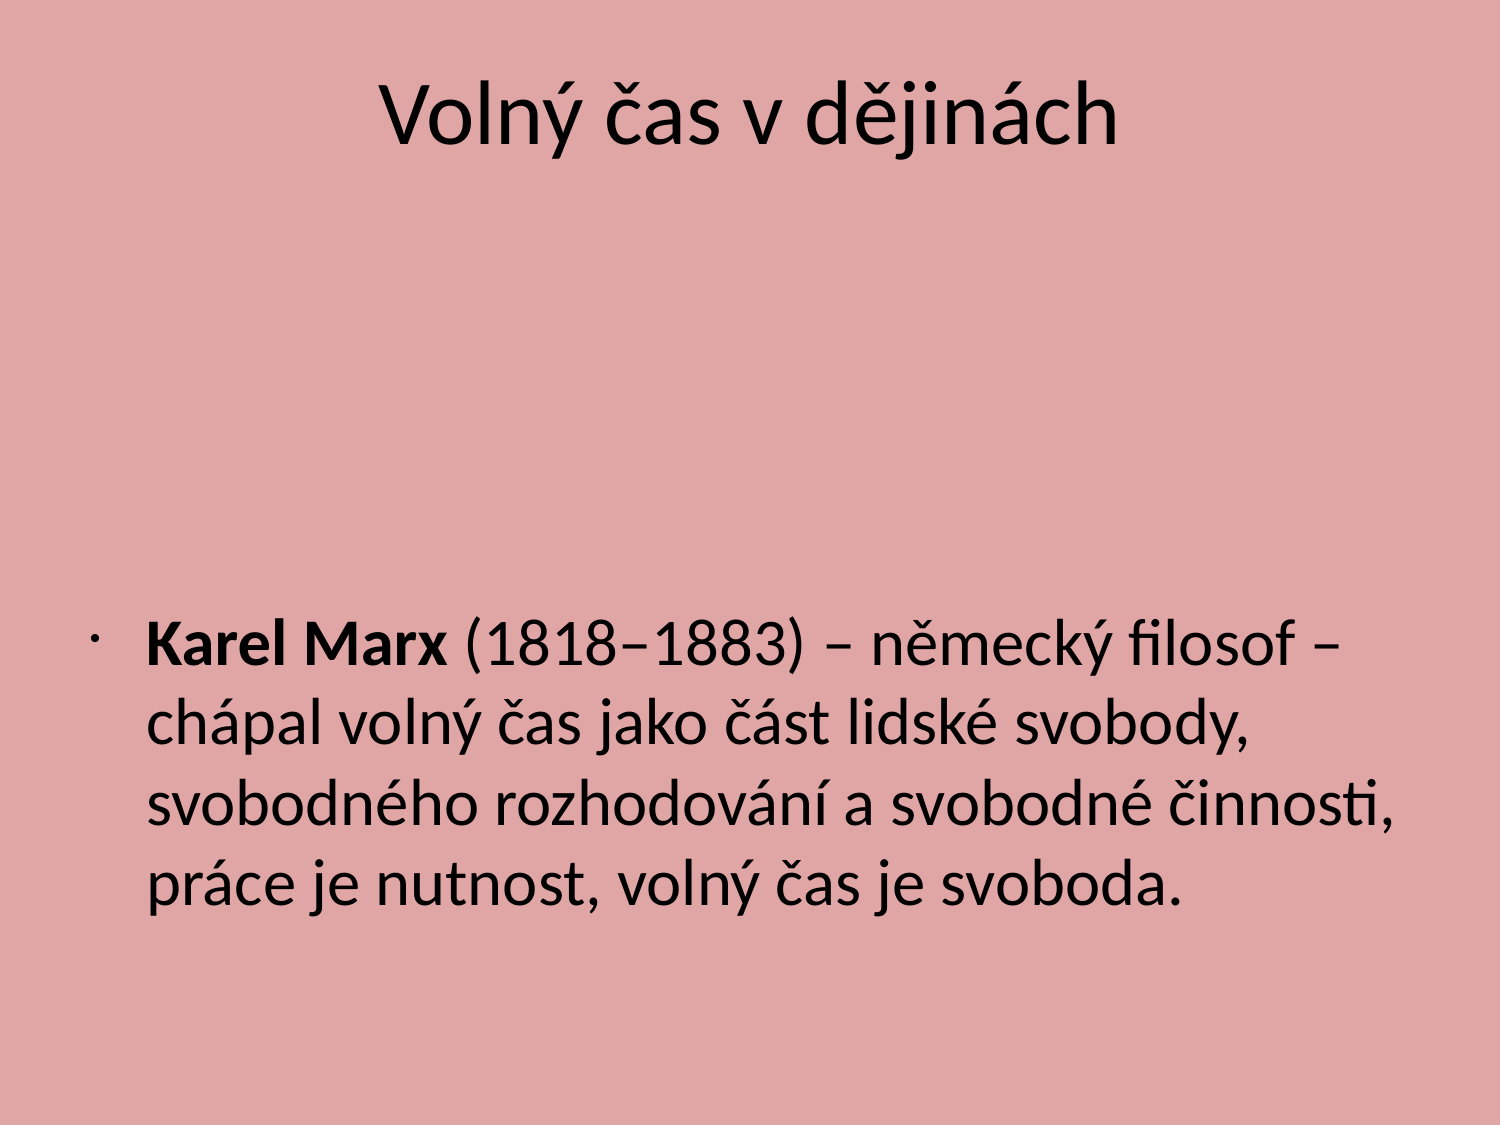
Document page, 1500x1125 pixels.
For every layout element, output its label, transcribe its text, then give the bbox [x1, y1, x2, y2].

list Karel Marx (1818–1883) – německý filosof – chápal volný čas jako část lidské svobody, svobodného rozhodování a svobodné činnosti, práce je nutnost, volný čas je svoboda. [75, 262, 1425, 1005]
title Volný čas v dějinách [75, 45, 1425, 233]
